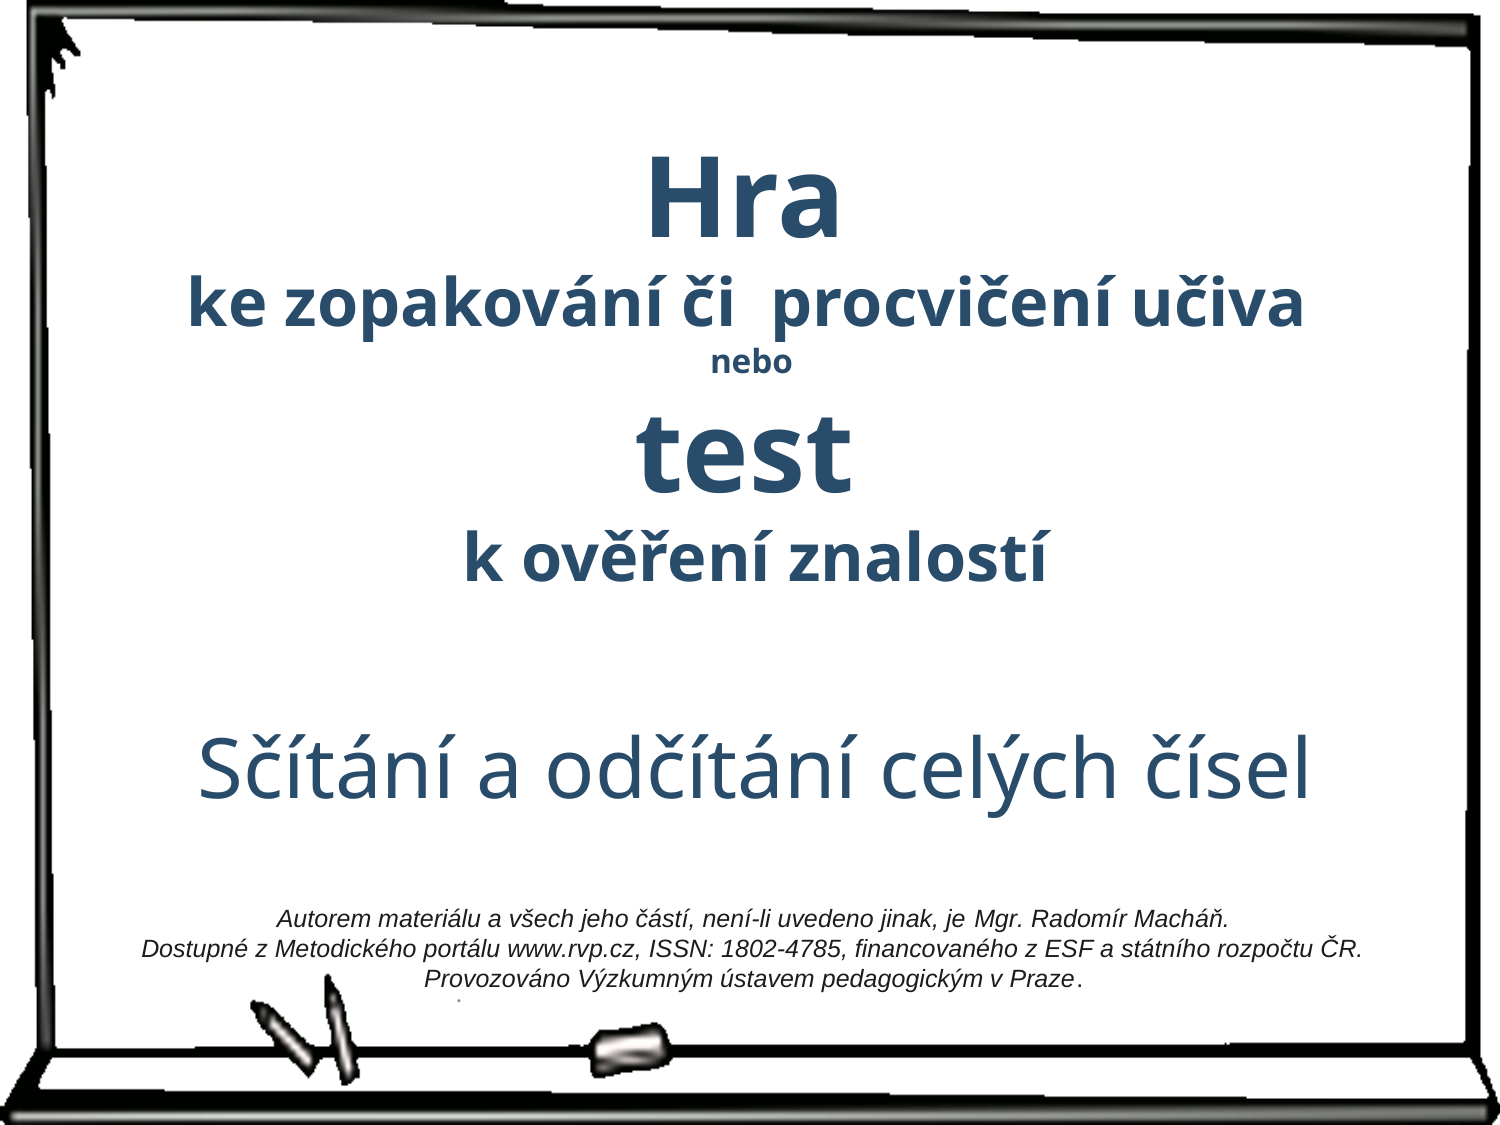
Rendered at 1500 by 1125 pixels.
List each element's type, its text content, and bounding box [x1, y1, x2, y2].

picture [0, 0, 1500, 1125]
text_box Autorem materiálu a všech jeho částí, není-li uvedeno jinak, je Mgr. Radomír Macháň. Dostupné z Metodického portálu www.rvp.cz, ISSN: 1802-4785, financovaného z ESF a státního rozpočtu ČR. Provozováno Výzkumným ústavem pedagogickým v Praze. [126, 894, 1382, 1000]
title Hra ke zopakování či procvičení učiva nebo test k ověření znalostí [112, 117, 1400, 603]
text_box Sčítání a odčítání celých čísel [112, 658, 1400, 872]
